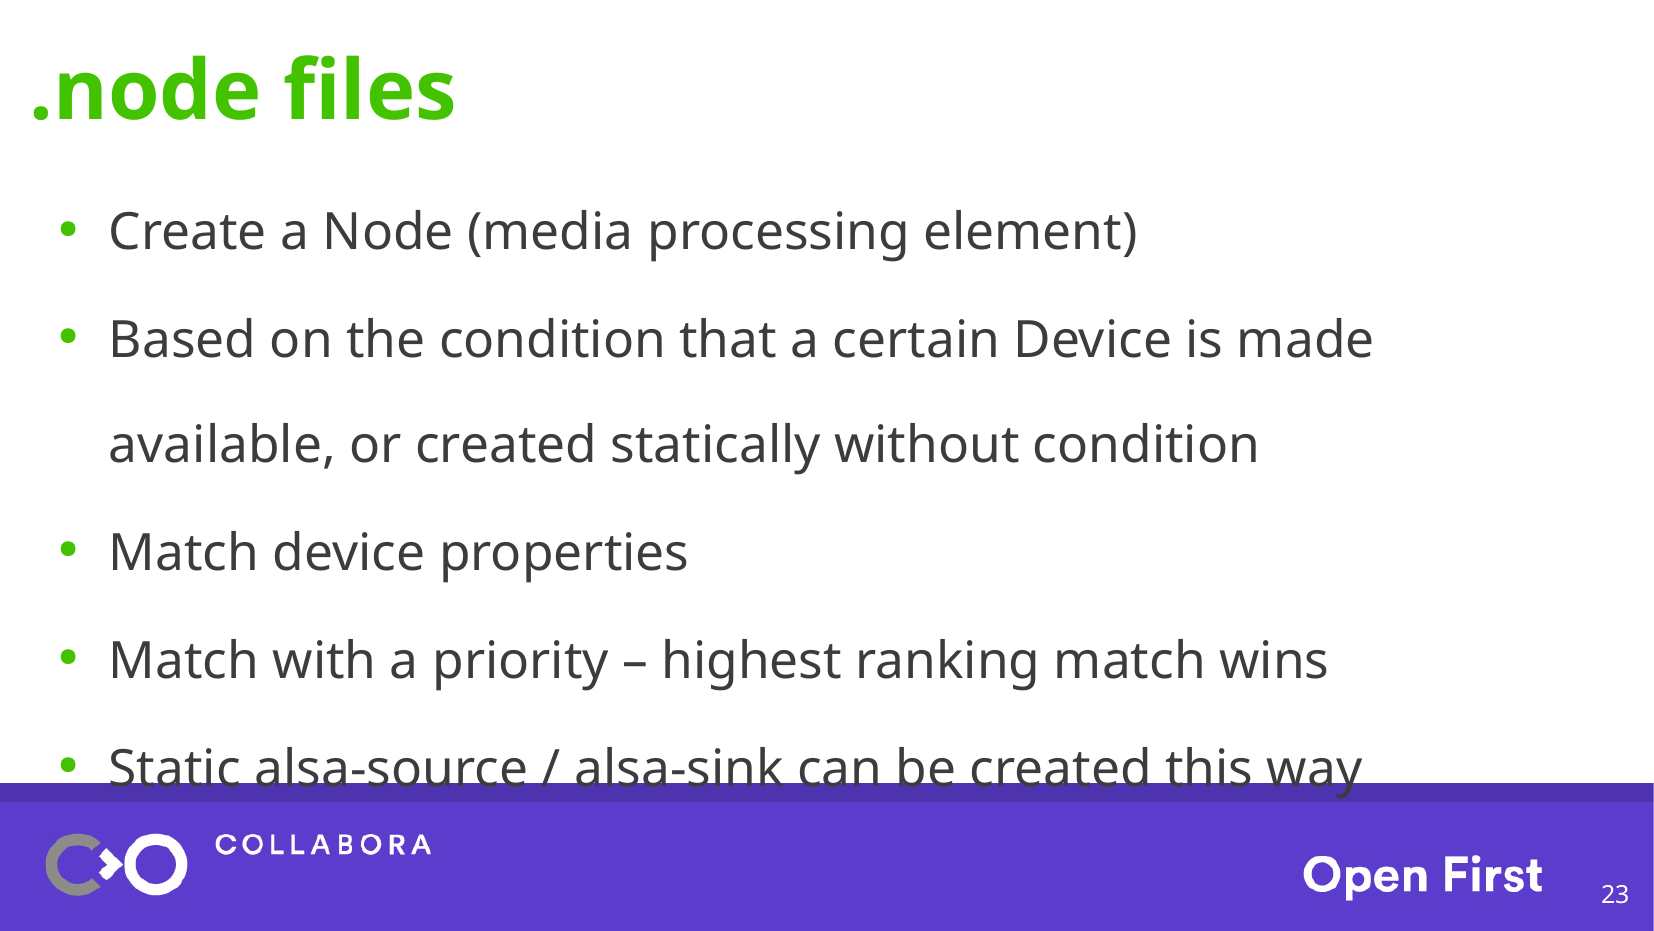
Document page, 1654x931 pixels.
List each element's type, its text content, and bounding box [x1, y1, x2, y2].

title .node files [29, 28, 1603, 147]
picture [0, 0, 1654, 931]
list Create a Node (media processing element) Based on the condition that a certain Device is made available, or created statically without condition Match device properties Match with a priority – highest ranking match wins Static alsa-source / alsa-sink can be created this way [41, 160, 1614, 804]
